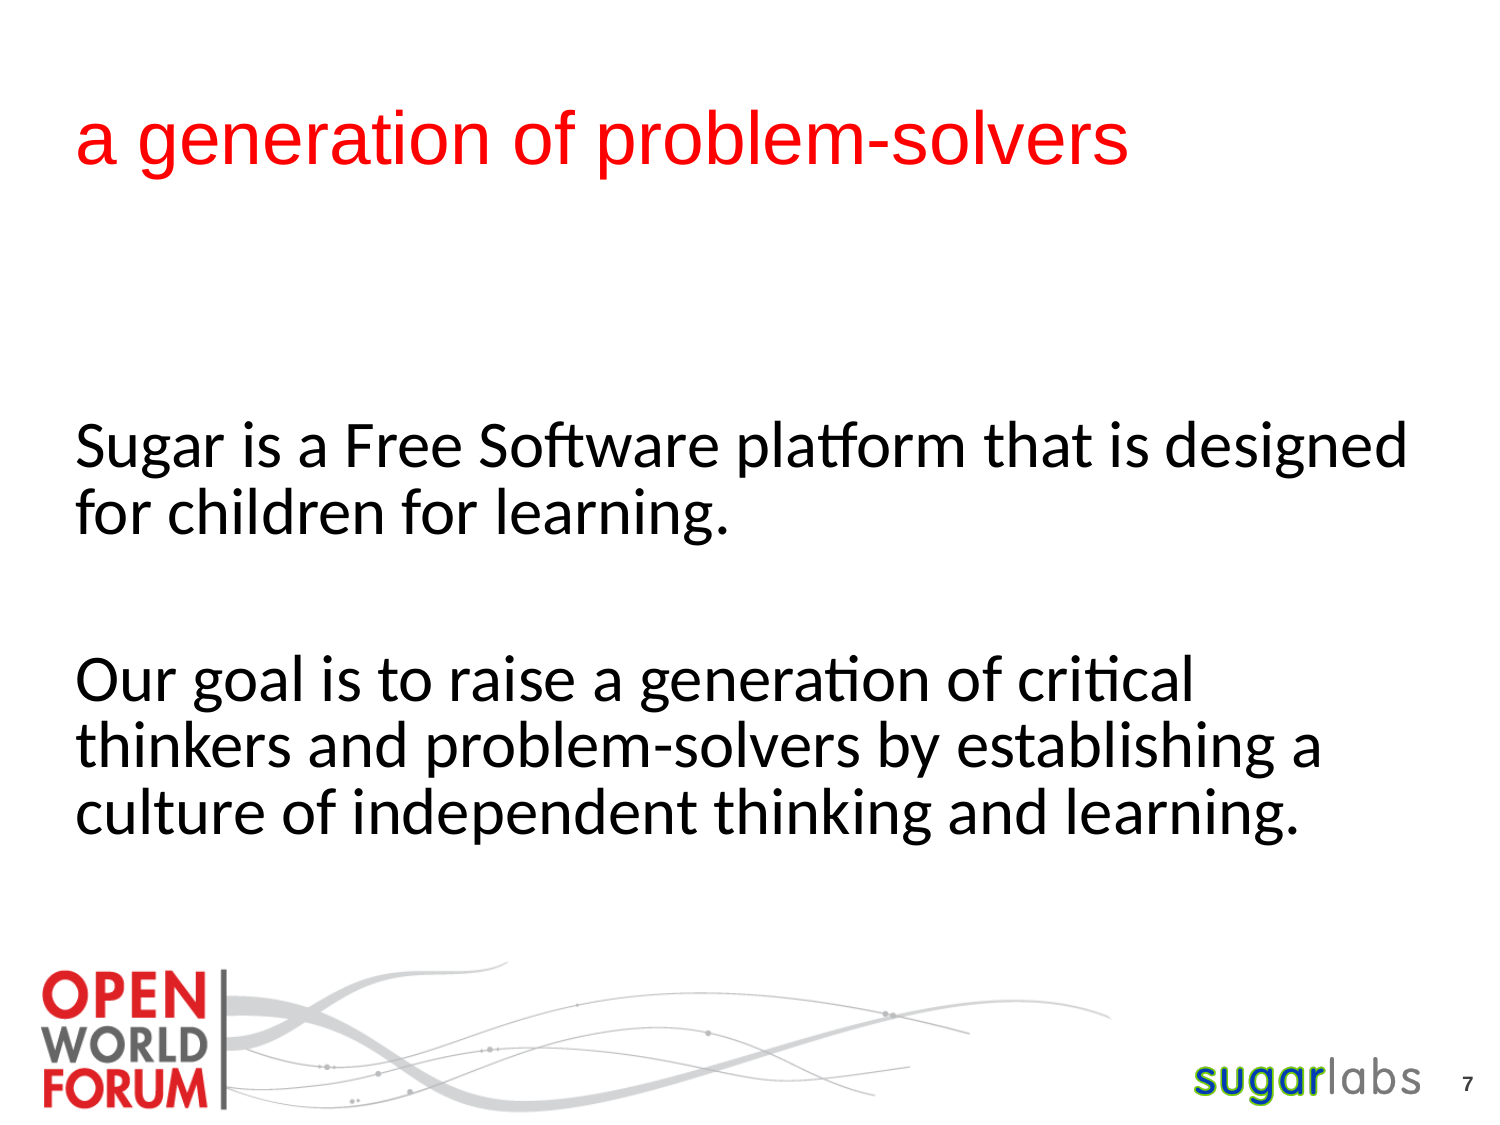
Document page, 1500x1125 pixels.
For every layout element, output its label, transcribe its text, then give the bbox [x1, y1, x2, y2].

subtitle Sugar is a Free Software platform that is designed for children for learning. Our goal is to raise a generation of critical thinkers and problem-solvers by establishing a culture of independent thinking and learning. [75, 263, 1425, 1006]
picture [1194, 1057, 1420, 1106]
title a generation of problem-solvers [75, 52, 1425, 226]
picture [41, 957, 1112, 1119]
